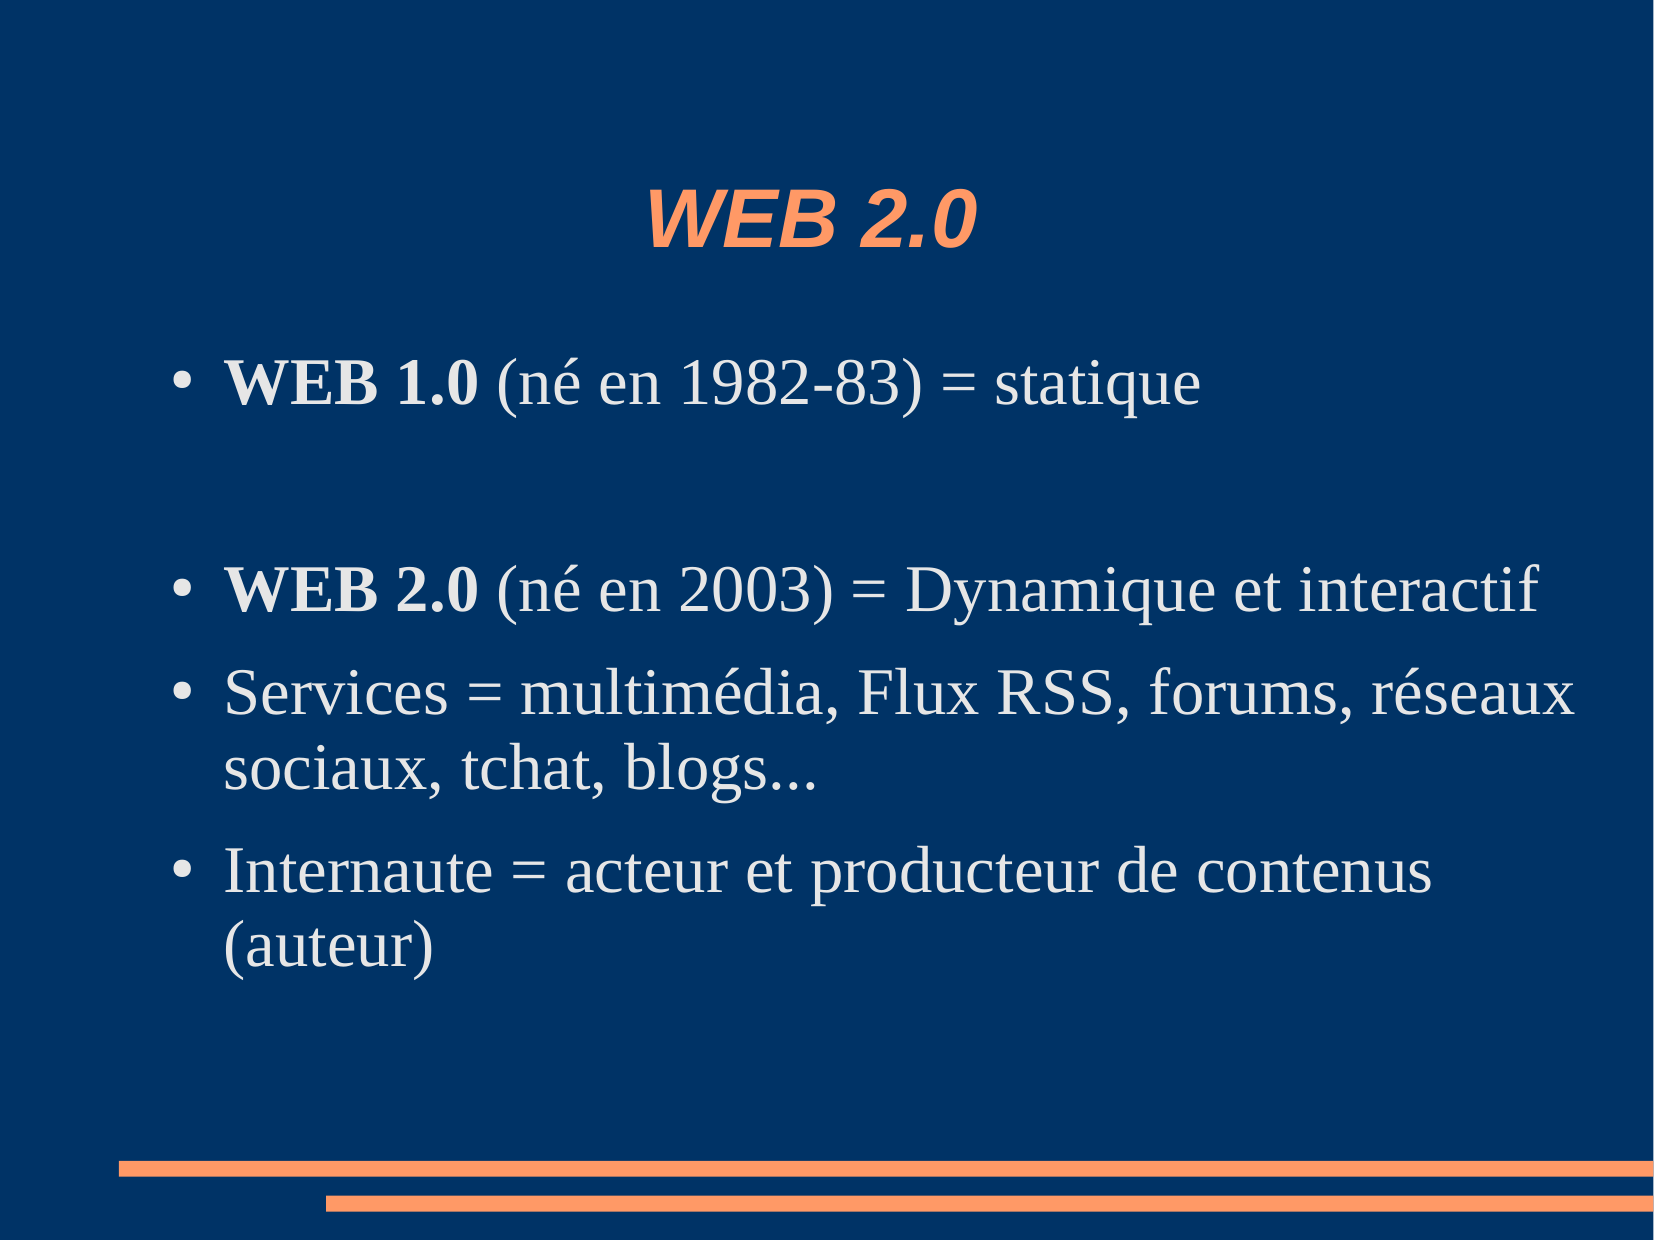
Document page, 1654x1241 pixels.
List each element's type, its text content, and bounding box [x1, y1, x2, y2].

list WEB 1.0 (né en 1982-83) = statique WEB 2.0 (né en 2003) = Dynamique et interactif Services = multimédia, Flux RSS, forums, réseaux sociaux, tchat, blogs... Internaute = acteur et producteur de contenus (auteur) [152, 344, 1595, 1127]
title WEB 2.0 [88, 114, 1534, 322]
